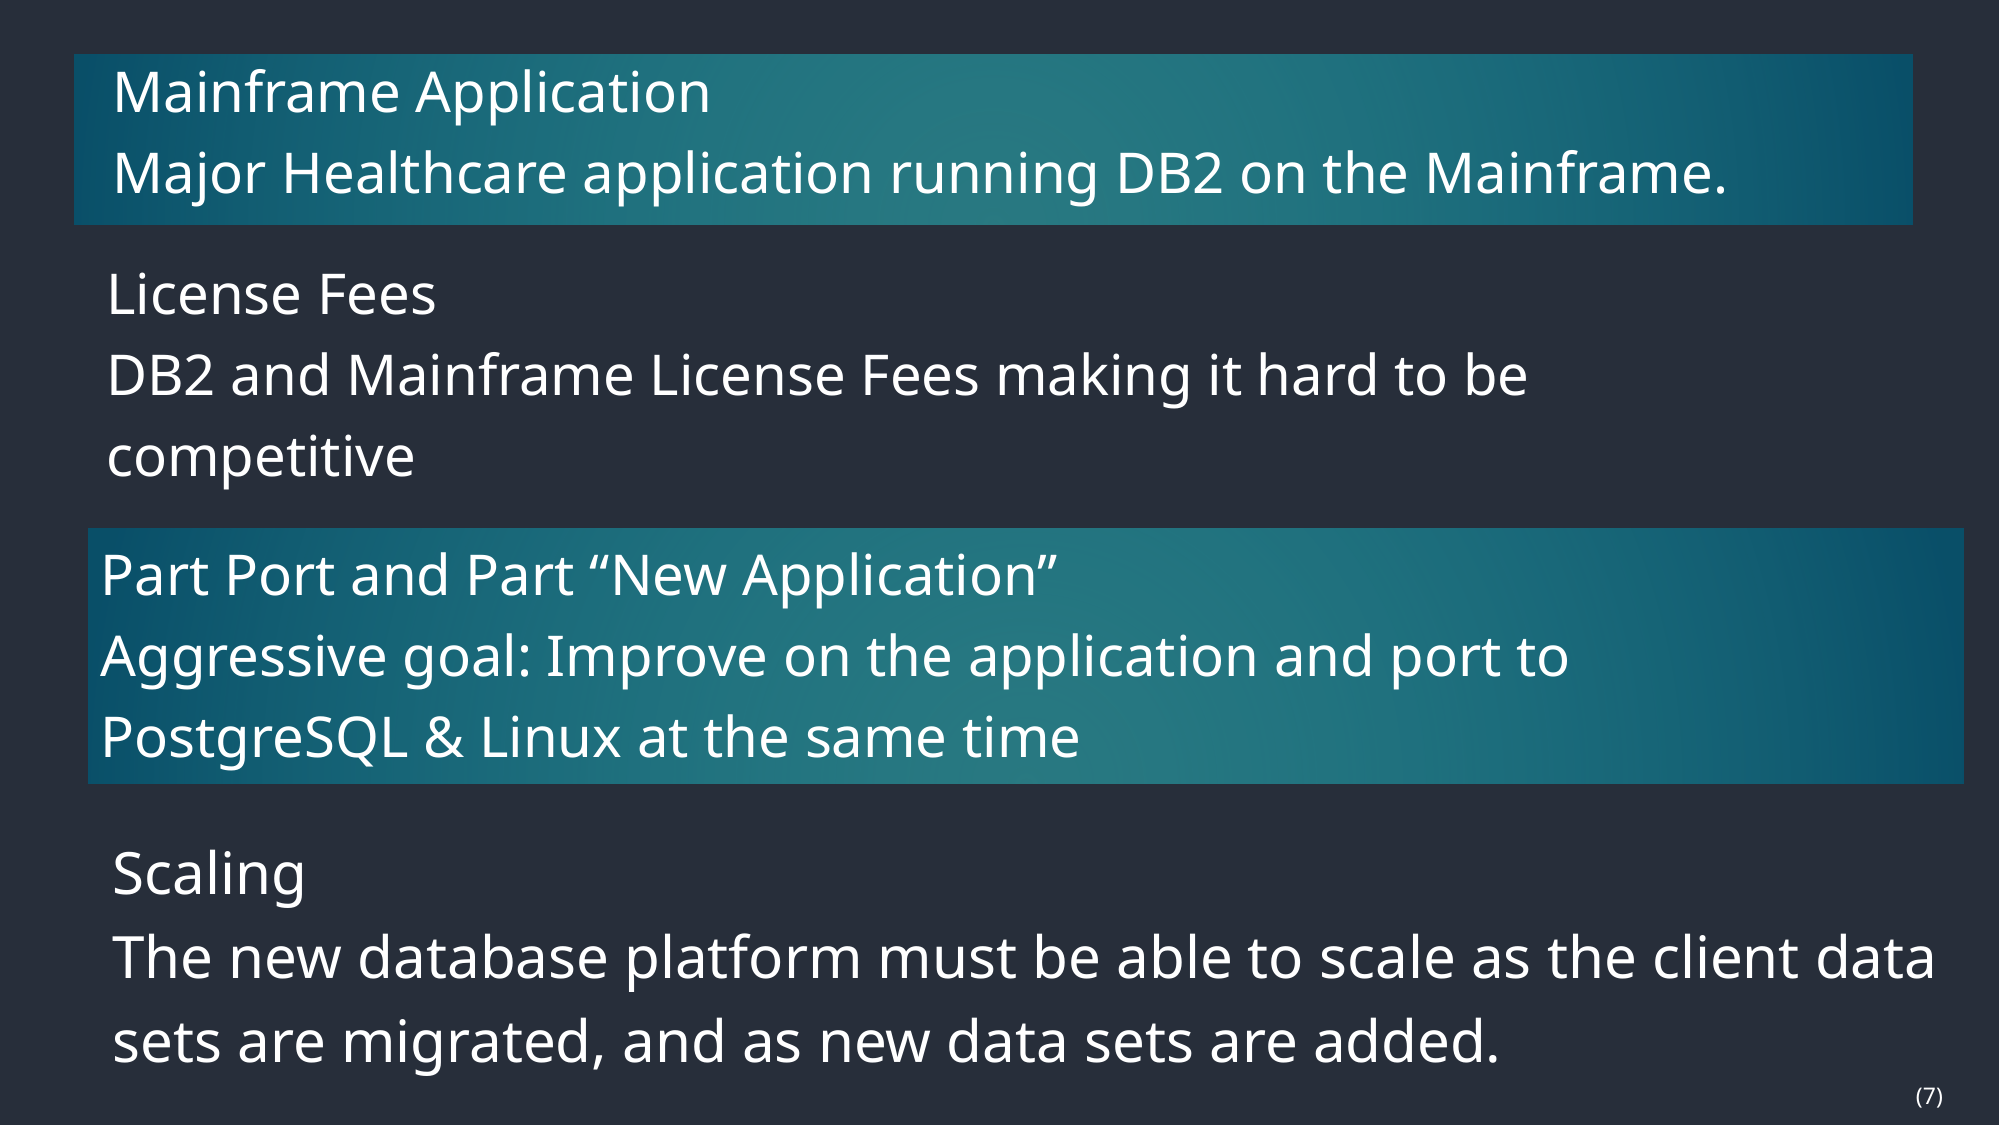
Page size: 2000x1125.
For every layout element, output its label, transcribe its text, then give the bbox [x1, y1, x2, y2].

text_box [171, 179, 185, 190]
text_box [217, 179, 235, 189]
text_box [1605, 179, 1619, 190]
text_box [490, 179, 504, 190]
text_box [624, 179, 640, 189]
text_box [590, 179, 604, 190]
text_box [659, 179, 675, 189]
text_box Scaling The new database platform must be able to scale as the client data sets are migrated, and as new data sets are added. [112, 822, 1950, 1006]
text_box [747, 179, 761, 190]
text_box [74, 54, 1913, 225]
text_box [813, 179, 831, 189]
text_box [88, 528, 1964, 784]
text_box [1073, 179, 1090, 189]
text_box Mainframe Application Major Healthcare application running DB2 on the Mainframe. [112, 42, 1913, 179]
text_box [1126, 179, 1146, 189]
text_box [363, 179, 377, 190]
slide_number (<number>) [1508, 1067, 1959, 1125]
text_box [1483, 179, 1497, 190]
text_box [1167, 179, 1184, 189]
text_box [921, 179, 937, 189]
text_box Part Port and Part “New Application” Aggressive goal: Improve on the application and port to PostgreSQL & Linux at the same time [100, 526, 1875, 709]
text_box License Fees DB2 and Mainframe License Fees making it hard to be competitive [106, 244, 1775, 443]
text_box [1247, 179, 1265, 189]
